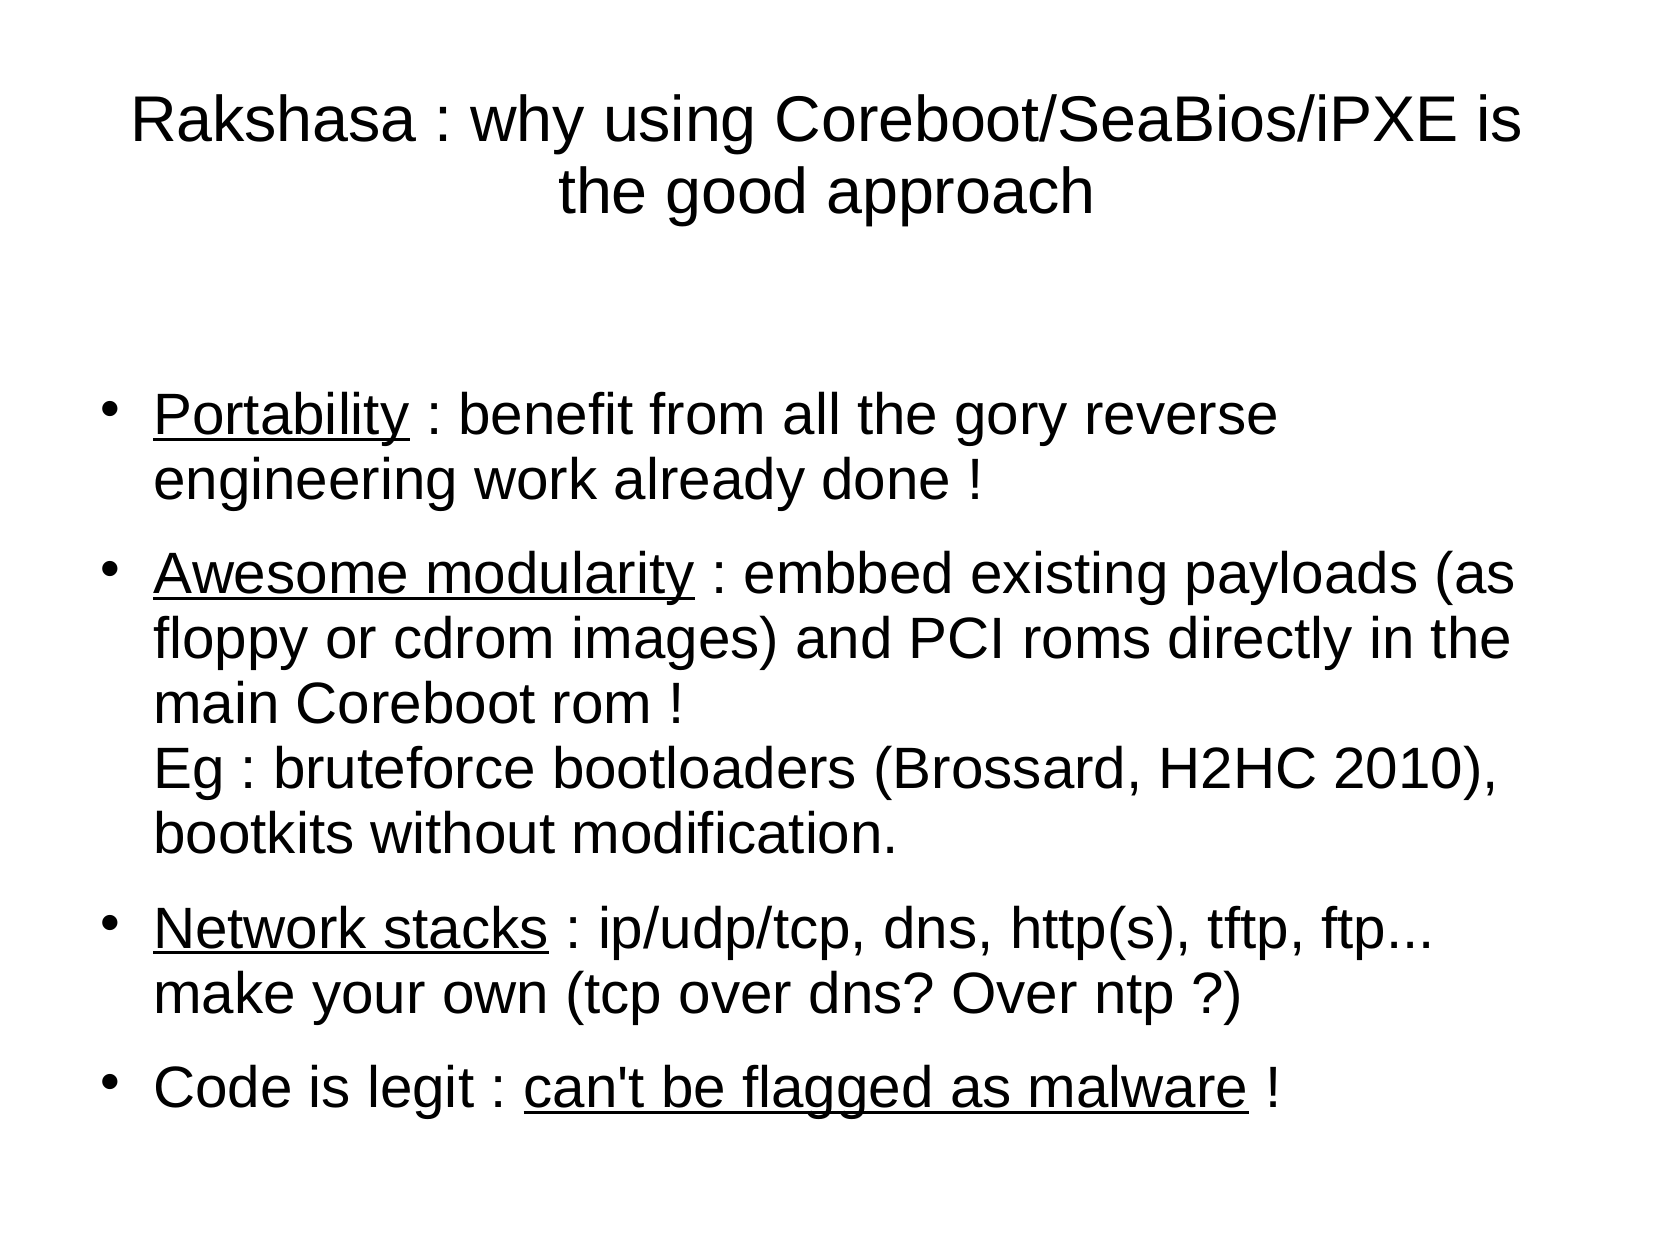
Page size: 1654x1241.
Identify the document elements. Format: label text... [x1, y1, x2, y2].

title Rakshasa : why using Coreboot/SeaBios/iPXE is the good approach [82, 0, 1571, 307]
list Portability : benefit from all the gory reverse engineering work already done ! Awesome modularity : embbed existing payloads (as floppy or cdrom images) and PCI roms directly in the main Coreboot rom ! Eg : bruteforce bootloaders (Brossard, H2HC 2010), bootkits without modification. Network stacks : ip/udp/tcp, dns, http(s), tftp, ftp... make your own (tcp over dns? Over ntp ?) Code is legit : can't be flagged as malware ! [82, 377, 1571, 1197]
